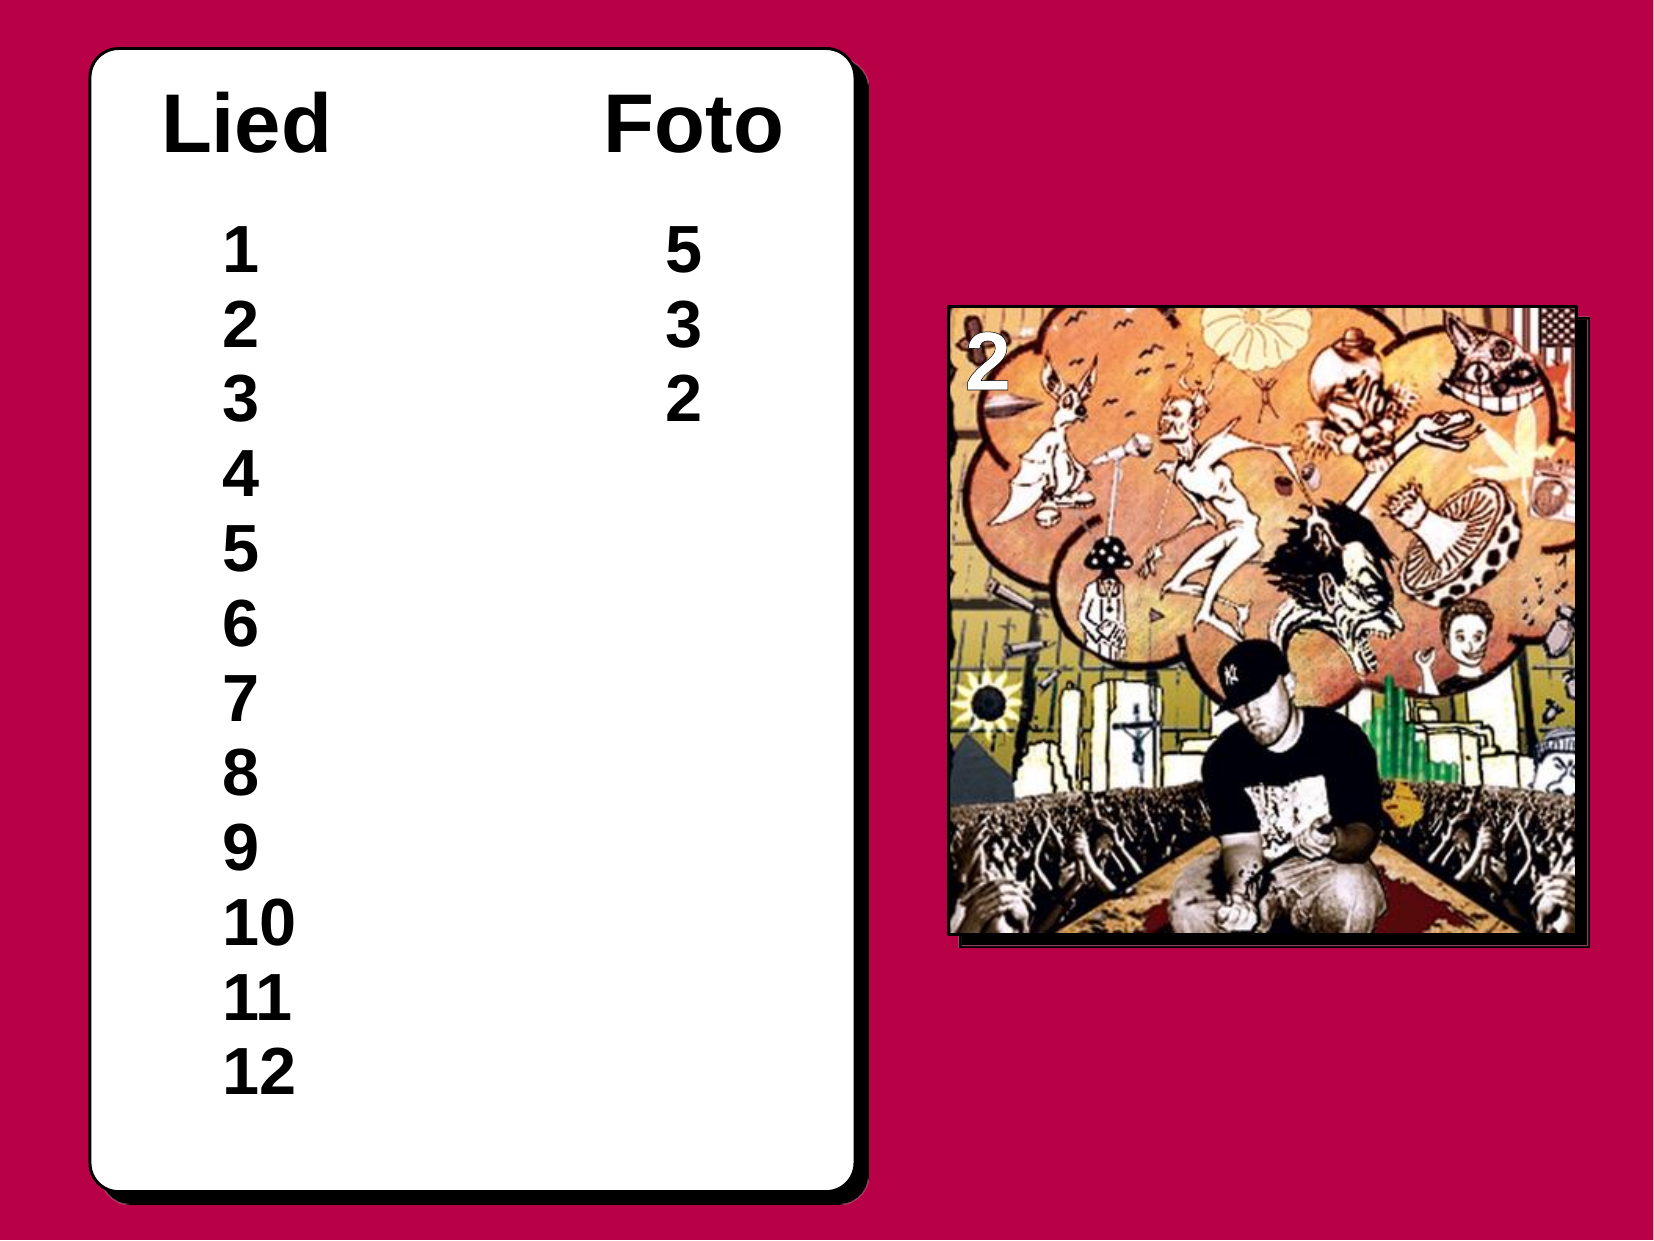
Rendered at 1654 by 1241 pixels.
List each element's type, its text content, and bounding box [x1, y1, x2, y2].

text_box [89, 48, 856, 1192]
text_box 2 [949, 307, 1033, 420]
text_box 1 5 2 3 3 2 4 5 6 7 8 9 10 11 12 [207, 204, 796, 1153]
text_box Lied Foto [134, 69, 810, 182]
picture [949, 307, 1576, 933]
